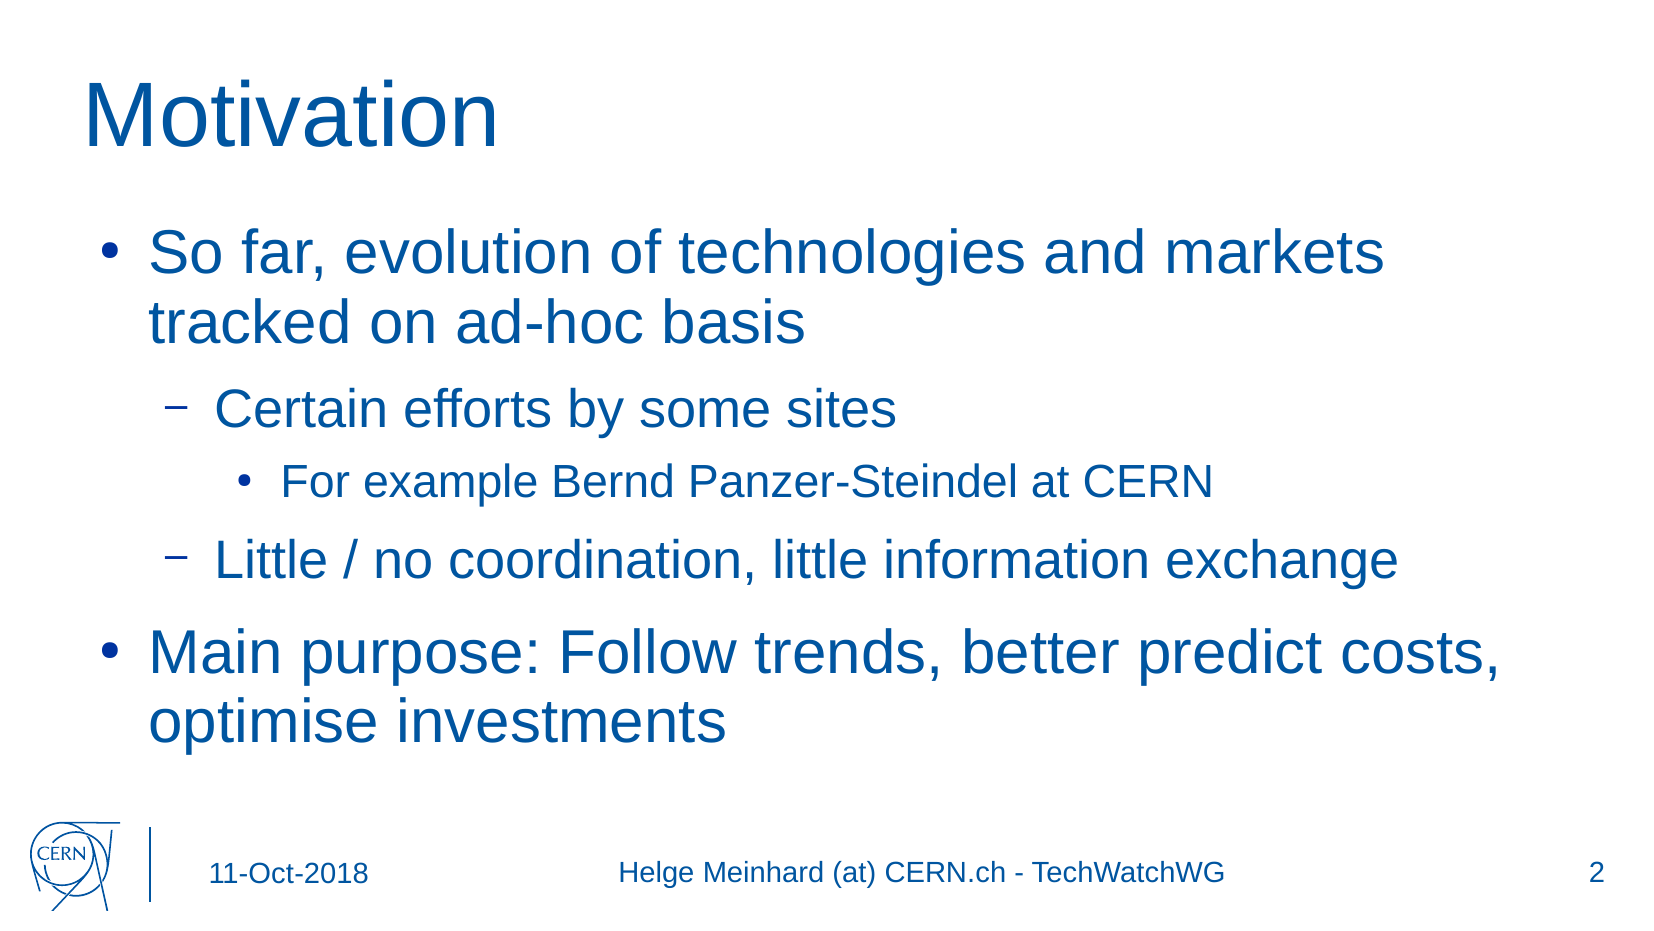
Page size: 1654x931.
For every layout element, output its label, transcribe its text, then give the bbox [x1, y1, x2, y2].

list So far, evolution of technologies and markets tracked on ad-hoc basis Certain efforts by some sites For example Bernd Panzer-Steindel at CERN Little / no coordination, little information exchange Main purpose: Follow trends, better predict costs, optimise investments [82, 217, 1571, 757]
title Motivation [82, 37, 1571, 193]
